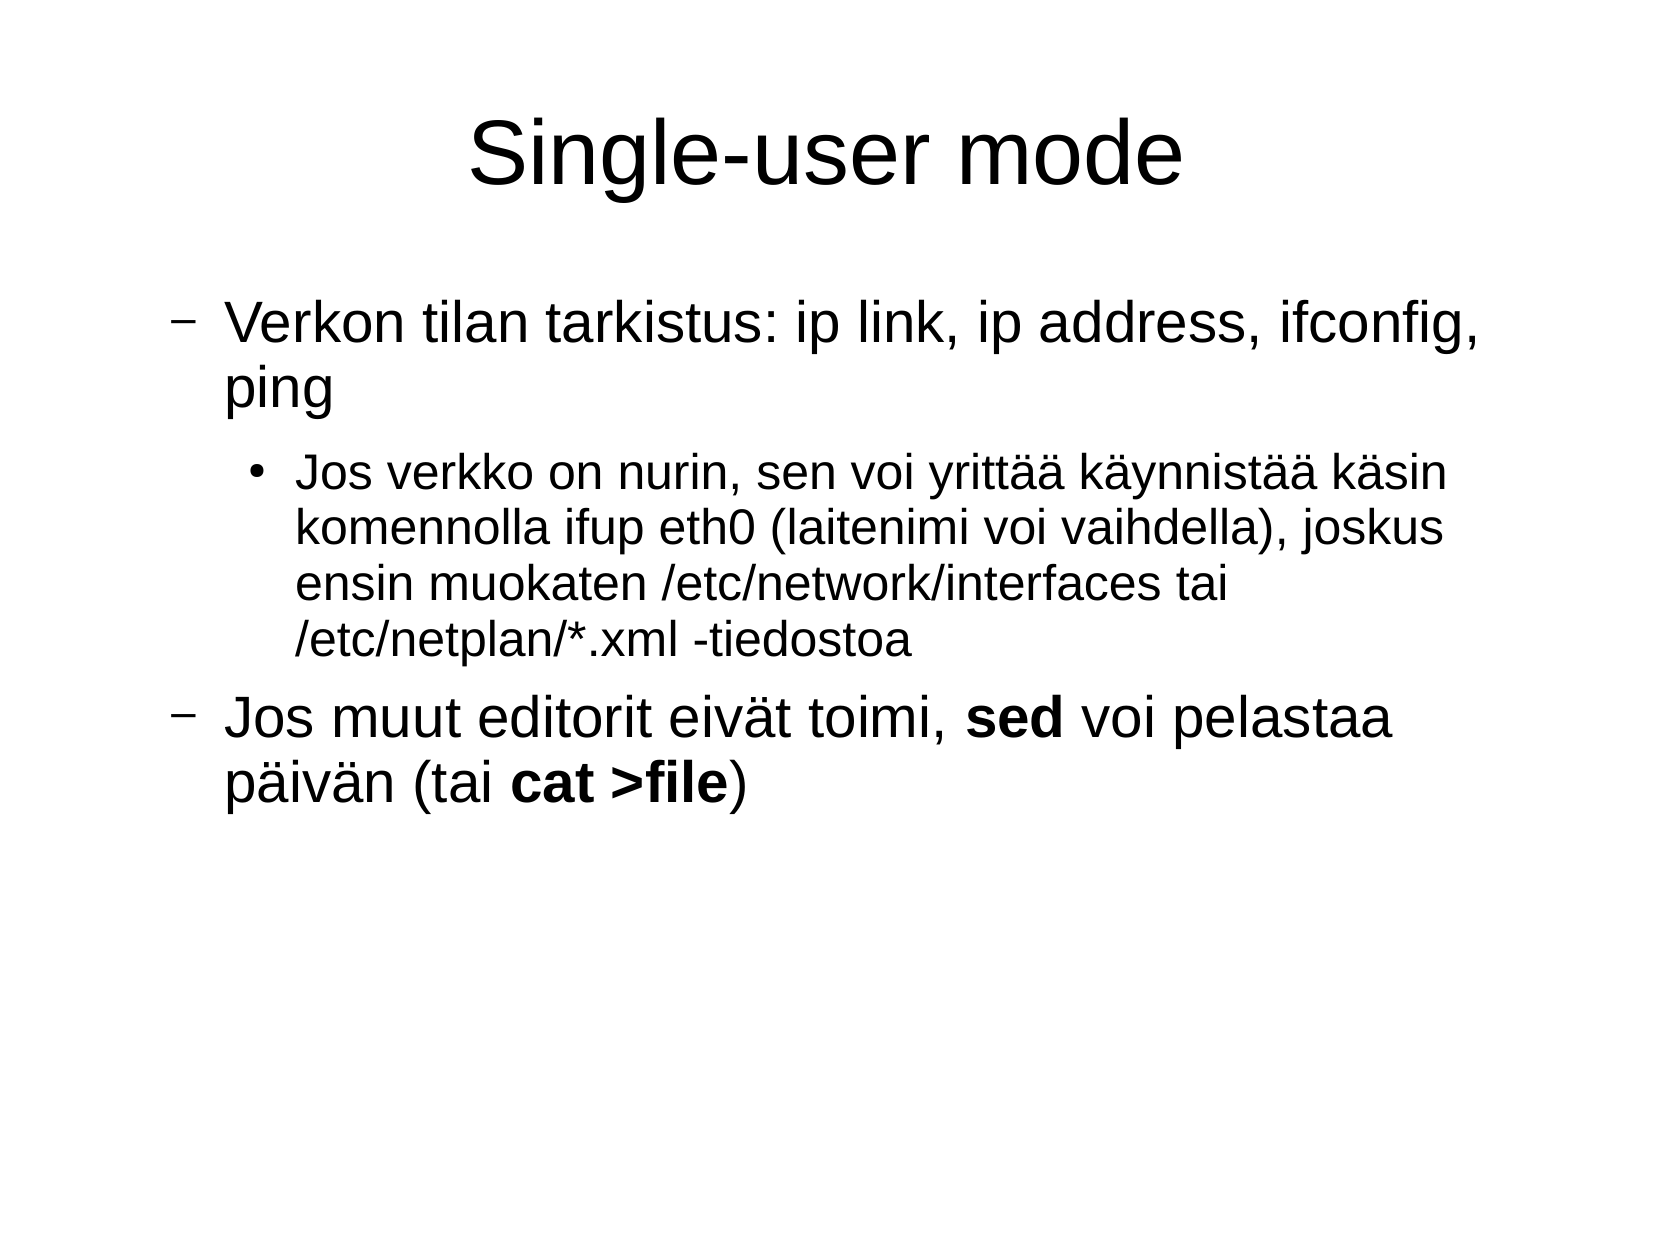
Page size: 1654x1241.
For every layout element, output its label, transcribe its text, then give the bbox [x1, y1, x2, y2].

list Verkon tilan tarkistus: ip link, ip address, ifconfig, ping Jos verkko on nurin, sen voi yrittää käynnistää käsin komennolla ifup eth0 (laitenimi voi vaihdella), joskus ensin muokaten /etc/network/interfaces tai /etc/netplan/*.xml -tiedostoa Jos muut editorit eivät toimi, sed voi pelastaa päivän (tai cat >file) [82, 290, 1571, 1010]
title Single-user mode [82, 49, 1571, 257]
